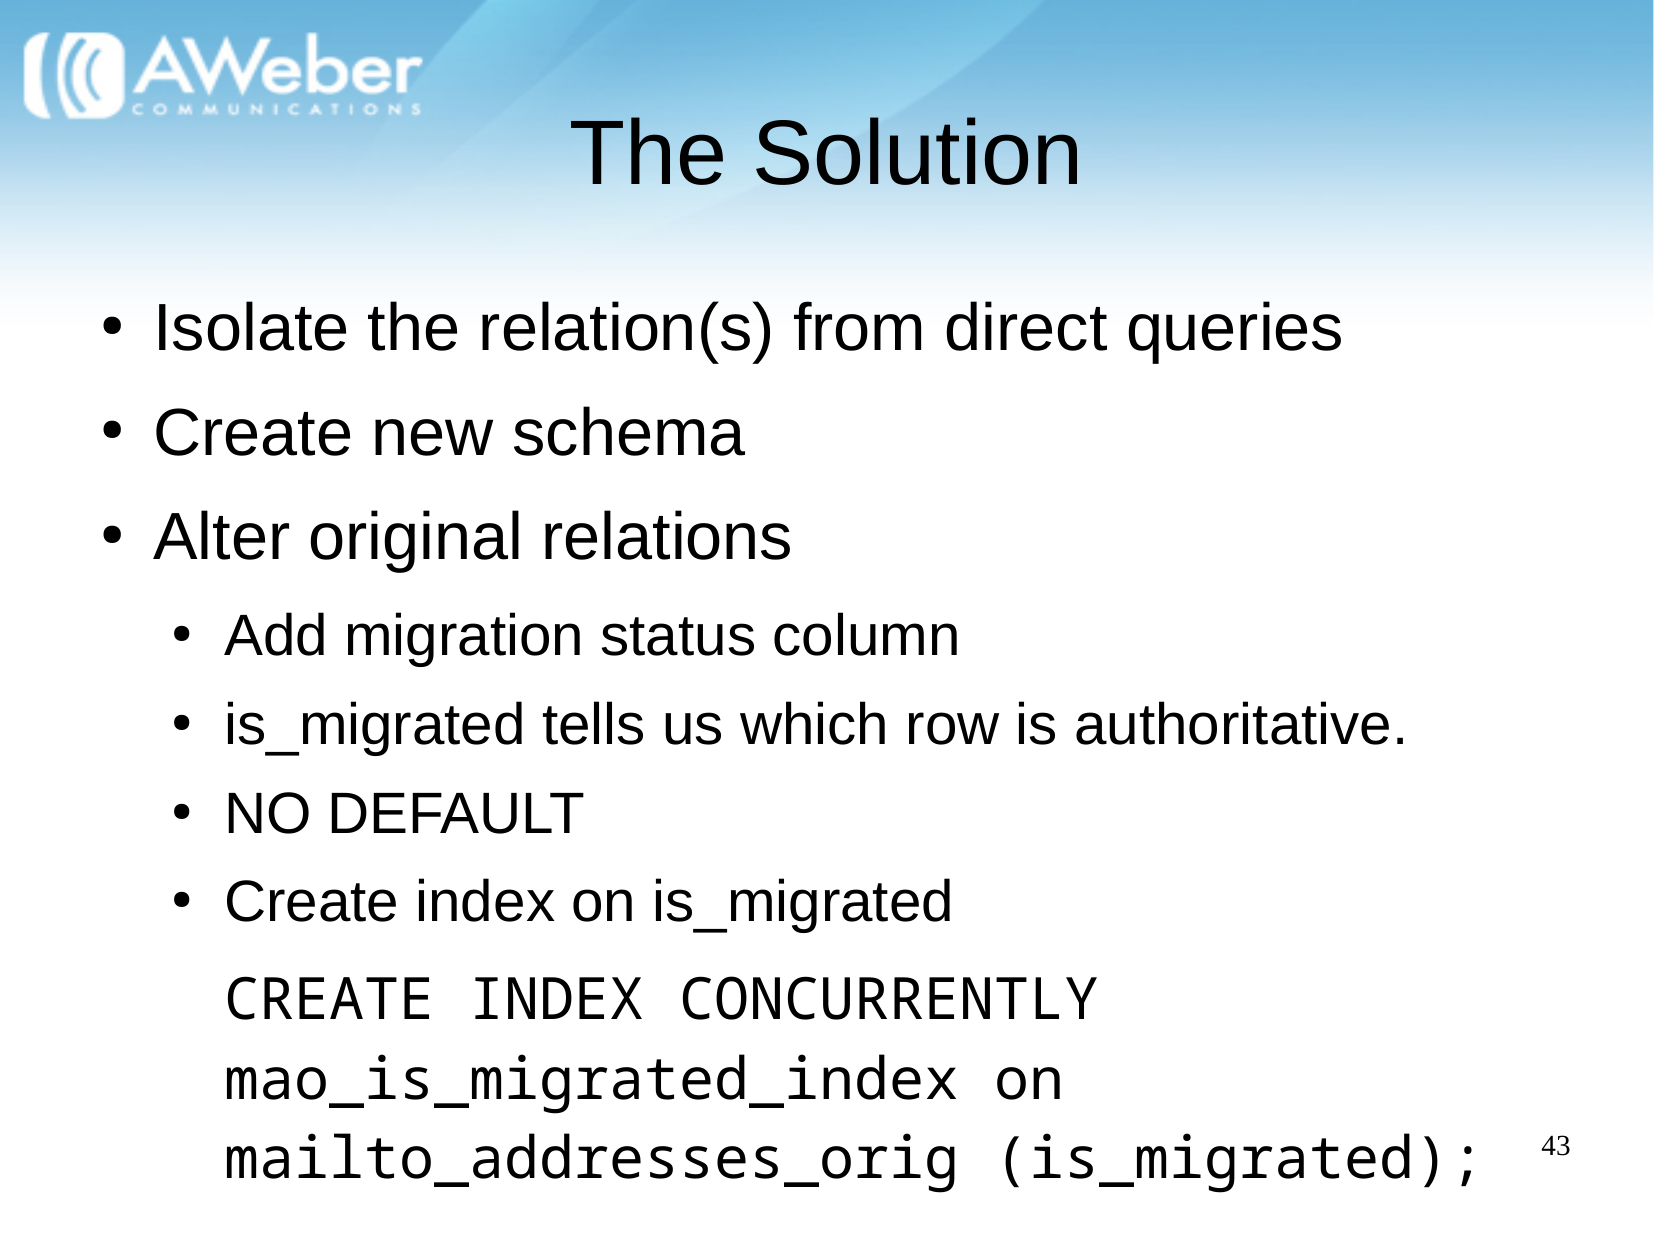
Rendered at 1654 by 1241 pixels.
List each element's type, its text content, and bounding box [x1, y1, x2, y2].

list Isolate the relation(s) from direct queries Create new schema Alter original relations Add migration status column is_migrated tells us which row is authoritative. NO DEFAULT Create index on is_migrated CREATE INDEX CONCURRENTLY mao_is_migrated_index on mailto_addresses_orig (is_migrated); [82, 290, 1571, 1221]
picture [0, 0, 1654, 376]
title The Solution [82, 49, 1571, 257]
